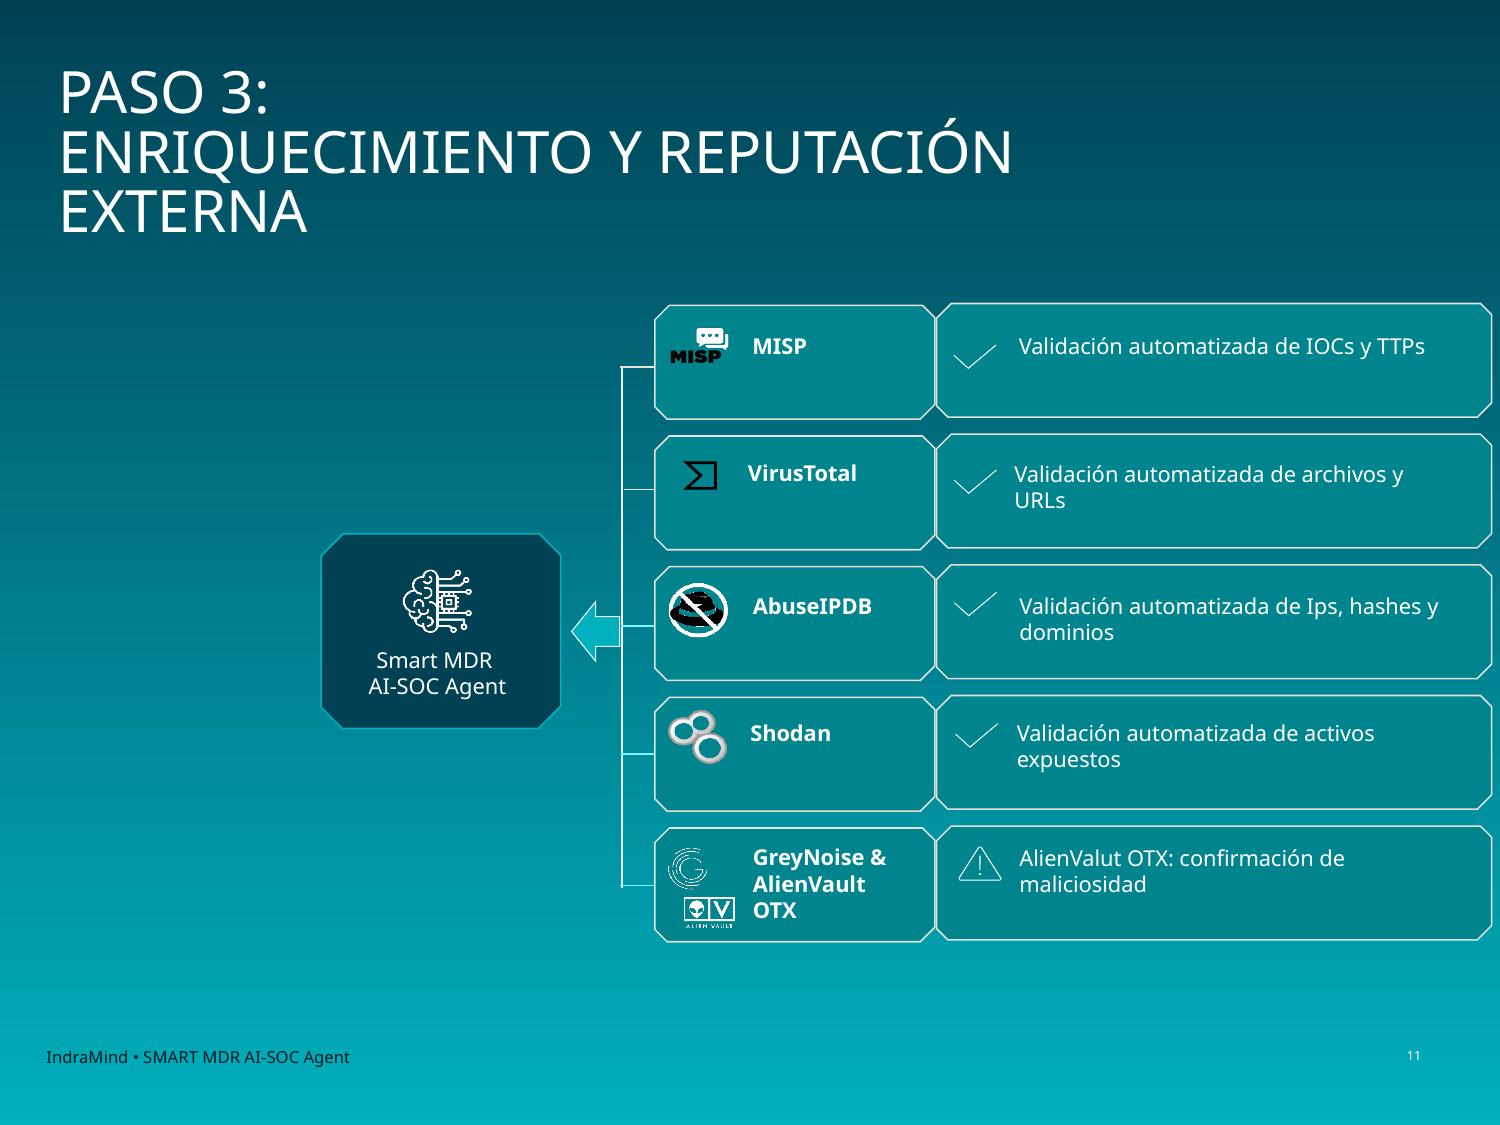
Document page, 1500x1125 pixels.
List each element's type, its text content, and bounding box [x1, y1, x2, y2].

text_box AlienValut OTX: confirmación de maliciosidad [1018, 843, 1464, 898]
picture [624, 311, 775, 380]
slide_number 11 [1406, 1026, 1453, 1087]
picture [435, 576, 465, 627]
text_box Smart MDR AI-SOC Agent [331, 645, 543, 700]
text_box [321, 533, 561, 729]
text_box [936, 826, 1492, 940]
text_box Validación automatizada de archivos y URLs [1013, 459, 1459, 514]
text_box Validación automatizada de activos expuestos [1015, 718, 1462, 773]
picture [955, 841, 1005, 886]
picture [667, 691, 732, 782]
picture [663, 846, 739, 937]
footer IndraMind • SMART MDR AI-SOC Agent [46, 1026, 543, 1087]
picture [951, 583, 1000, 628]
picture [651, 568, 745, 653]
text_box [654, 436, 935, 550]
text_box Validación automatizada de Ips, hashes y dominios [1018, 591, 1464, 646]
picture [951, 460, 1000, 505]
text_box [936, 434, 1492, 548]
picture [950, 335, 1000, 380]
text_box [654, 305, 935, 420]
text_box [936, 695, 1492, 810]
picture [952, 714, 1001, 759]
text_box PASO 3: ENRIQUECIMIENTO Y REPUTACIÓN EXTERNA [58, 66, 1027, 185]
text_box [936, 303, 1492, 418]
text_box GreyNoise & AlienVault OTX [752, 843, 908, 924]
text_box VirusTotal [747, 459, 903, 487]
text_box AbuseIPDB [752, 591, 908, 620]
text_box [654, 828, 935, 942]
text_box [571, 601, 620, 662]
text_box Validación automatizada de IOCs y TTPs [1017, 332, 1464, 360]
text_box MISP [775, 331, 908, 360]
picture [683, 460, 717, 491]
text_box [654, 566, 935, 681]
text_box [654, 697, 935, 812]
text_box Shodan [749, 718, 906, 746]
text_box [936, 564, 1492, 679]
